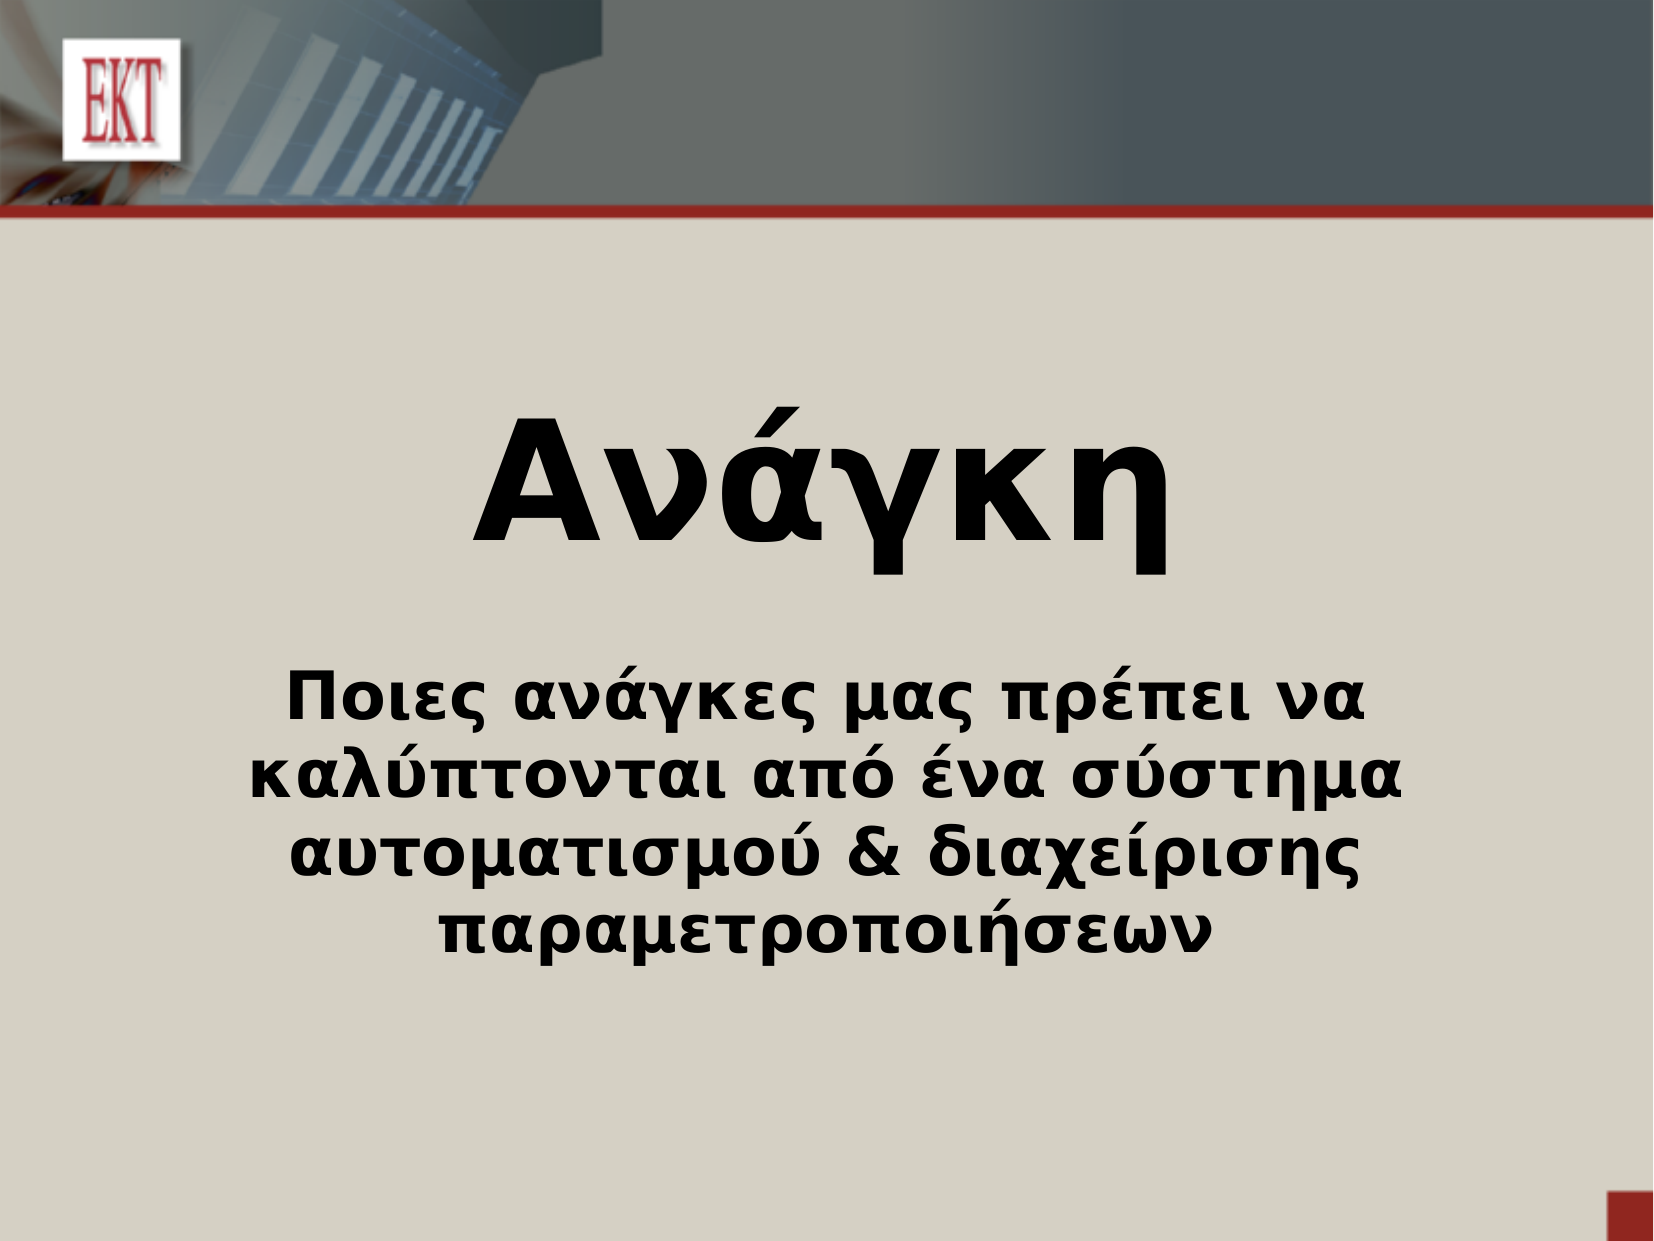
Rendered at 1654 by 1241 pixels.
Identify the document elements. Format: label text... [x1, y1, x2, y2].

picture [0, 0, 1654, 1241]
subtitle Ανάγκη Ποιες ανάγκες μας πρέπει να καλύπτονται από ένα σύστημα αυτοματισμού & διαχείρισης παραμετροποιήσεων [82, 197, 1571, 1158]
